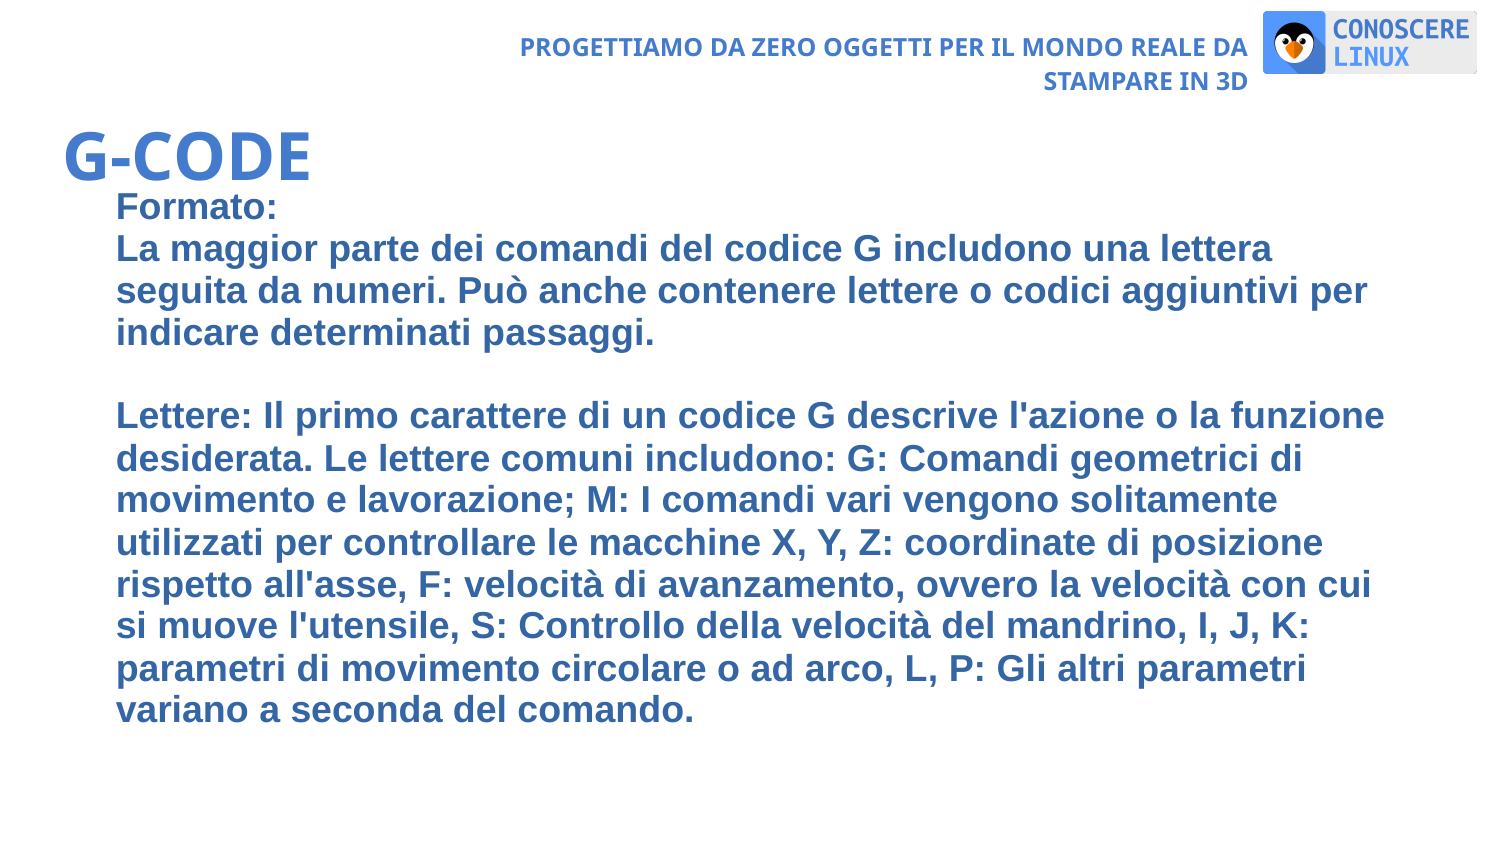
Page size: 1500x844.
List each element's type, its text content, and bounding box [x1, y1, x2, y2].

picture [1263, 11, 1477, 74]
text_box PROGETTIAMO DA ZERO OGGETTI PER IL MONDO REALE DA STAMPARE IN 3D [437, 21, 1264, 91]
text_box Formato: La maggior parte dei comandi del codice G includono una lettera seguita da numeri. Può anche contenere lettere o codici aggiuntivi per indicare determinati passaggi. Lettere: Il primo carattere di un codice G descrive l'azione o la funzione desiderata. Le lettere comuni includono: G: Comandi geometrici di movimento e lavorazione; M: I comandi vari vengono solitamente utilizzati per controllare le macchine X, Y, Z: coordinate di posizione rispetto all'asse, F: velocità di avanzamento, ovvero la velocità con cui si muove l'utensile, S: Controllo della velocità del mandrino, I, J, K: parametri di movimento circolare o ad arco, L, P: Gli altri parametri variano a seconda del comando. [101, 177, 1420, 777]
text_box G-CODE [47, 102, 1276, 189]
